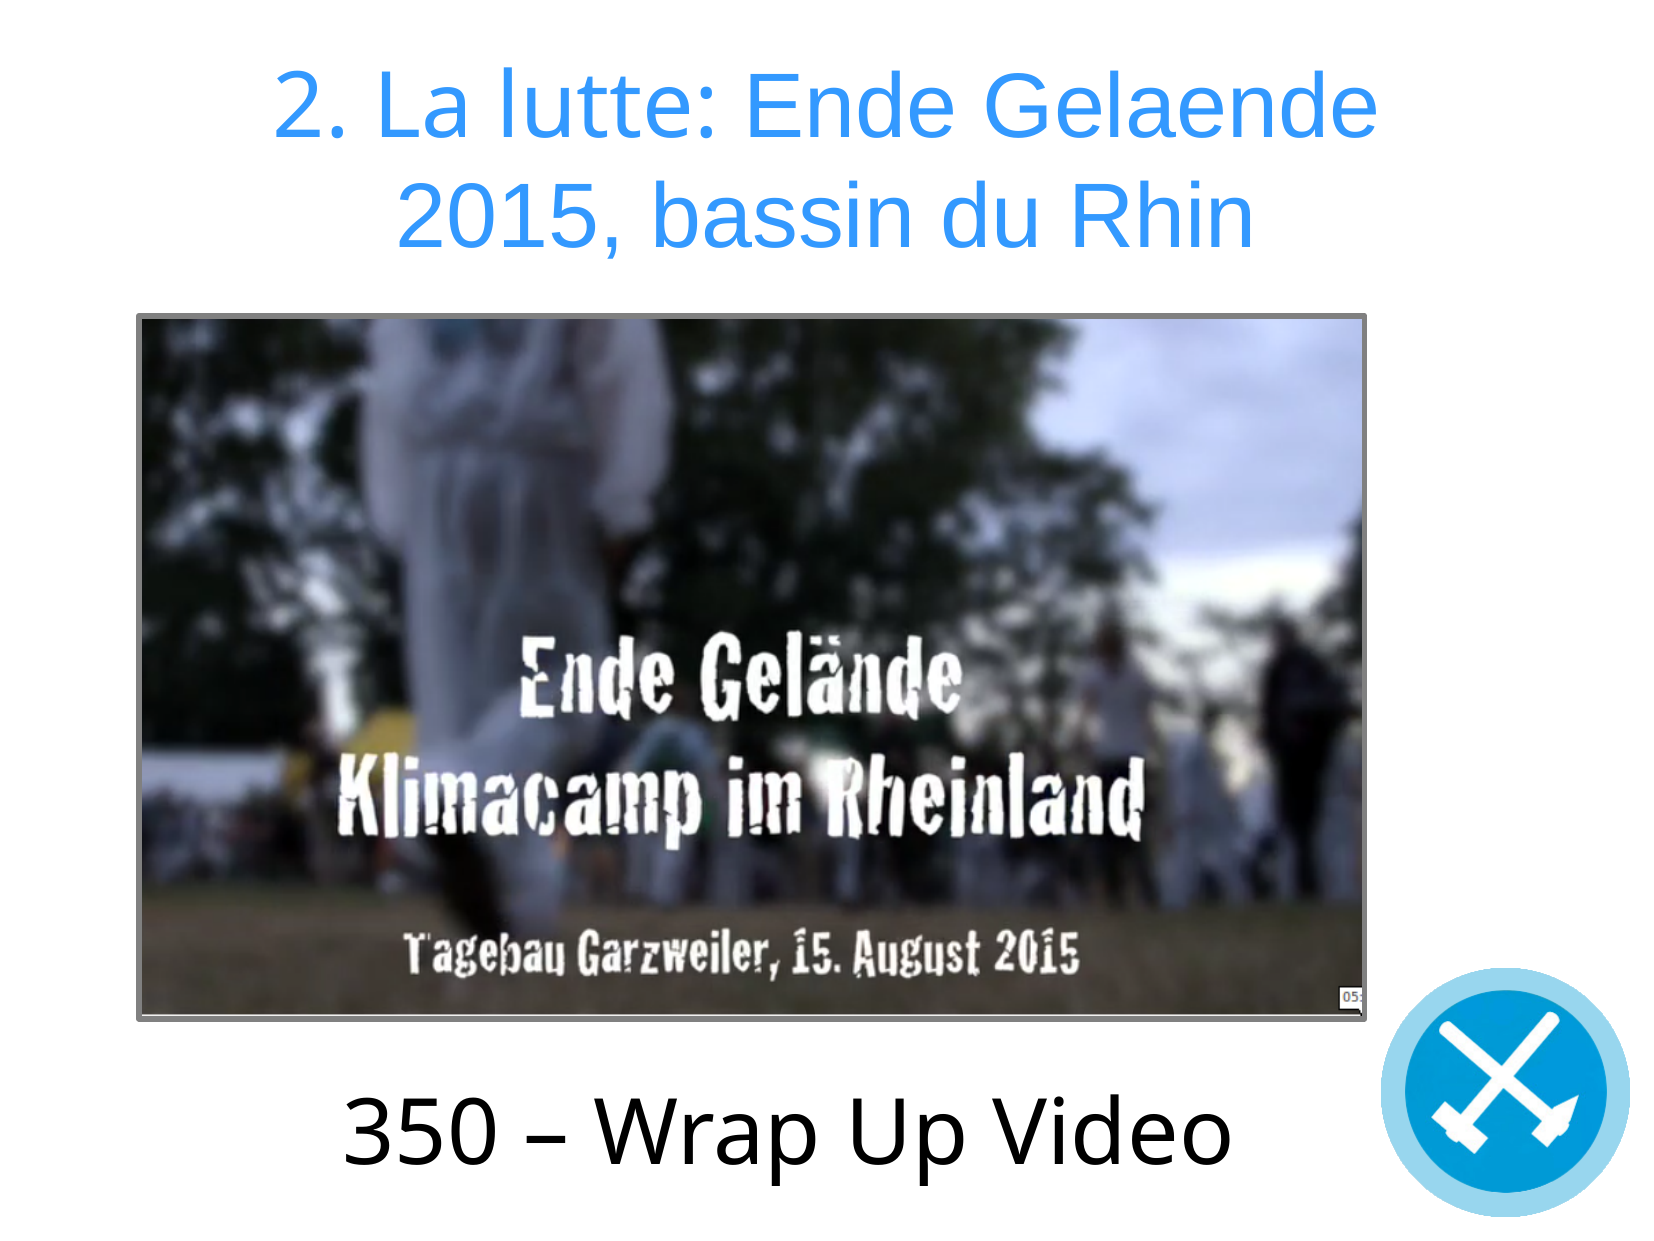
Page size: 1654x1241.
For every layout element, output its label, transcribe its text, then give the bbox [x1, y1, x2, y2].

text_box 350 – Wrap Up Video [327, 1058, 1318, 1181]
picture [1381, 968, 1630, 1217]
title 2. La lutte: Ende Gelaende 2015, bassin du Rhin [82, 43, 1571, 263]
picture [141, 318, 1362, 1016]
